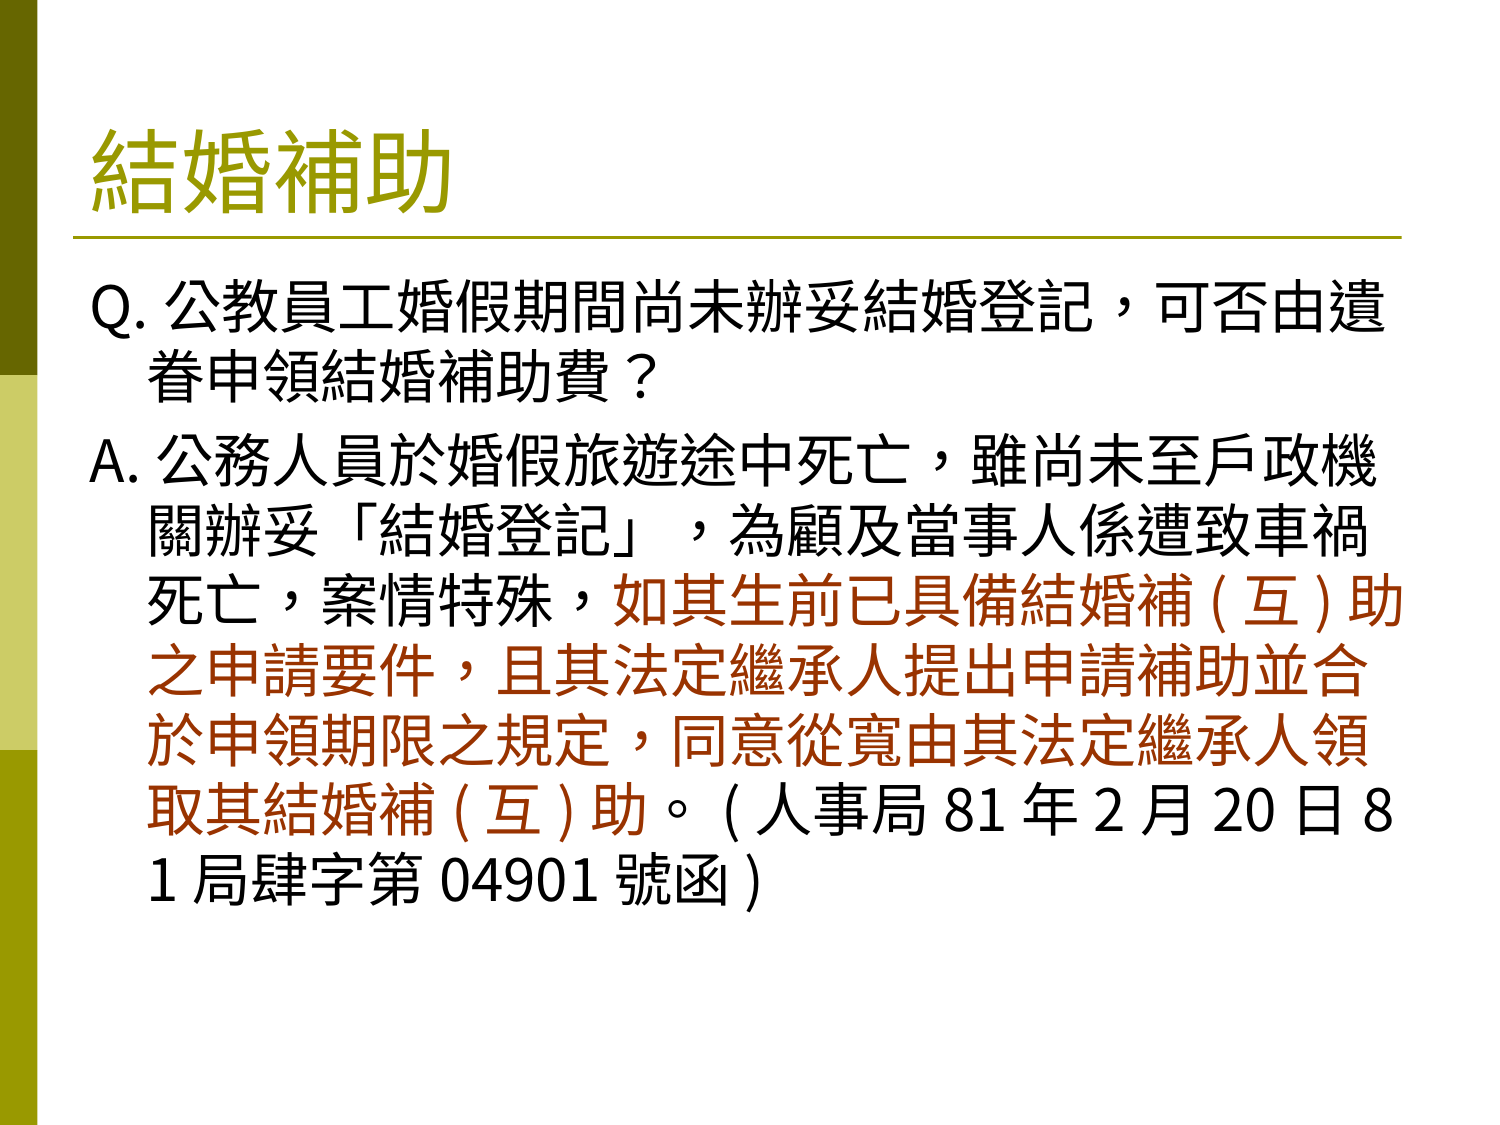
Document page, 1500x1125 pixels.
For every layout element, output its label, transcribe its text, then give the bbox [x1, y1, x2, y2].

list Q.公教員工婚假期間尚未辦妥結婚登記，可否由遺眷申領結婚補助費？ A.公務人員於婚假旅遊途中死亡，雖尚未至戶政機關辦妥「結婚登記」，為顧及當事人係遭致車禍死亡，案情特殊，如其生前已具備結婚補(互)助之申請要件，且其法定繼承人提出申請補助並合於申領期限之規定，同意從寬由其法定繼承人領取其結婚補(互)助。(人事局81年2月20日81局肆字第04901號函) [75, 262, 1426, 1006]
title 結婚補助 [75, 45, 1426, 233]
